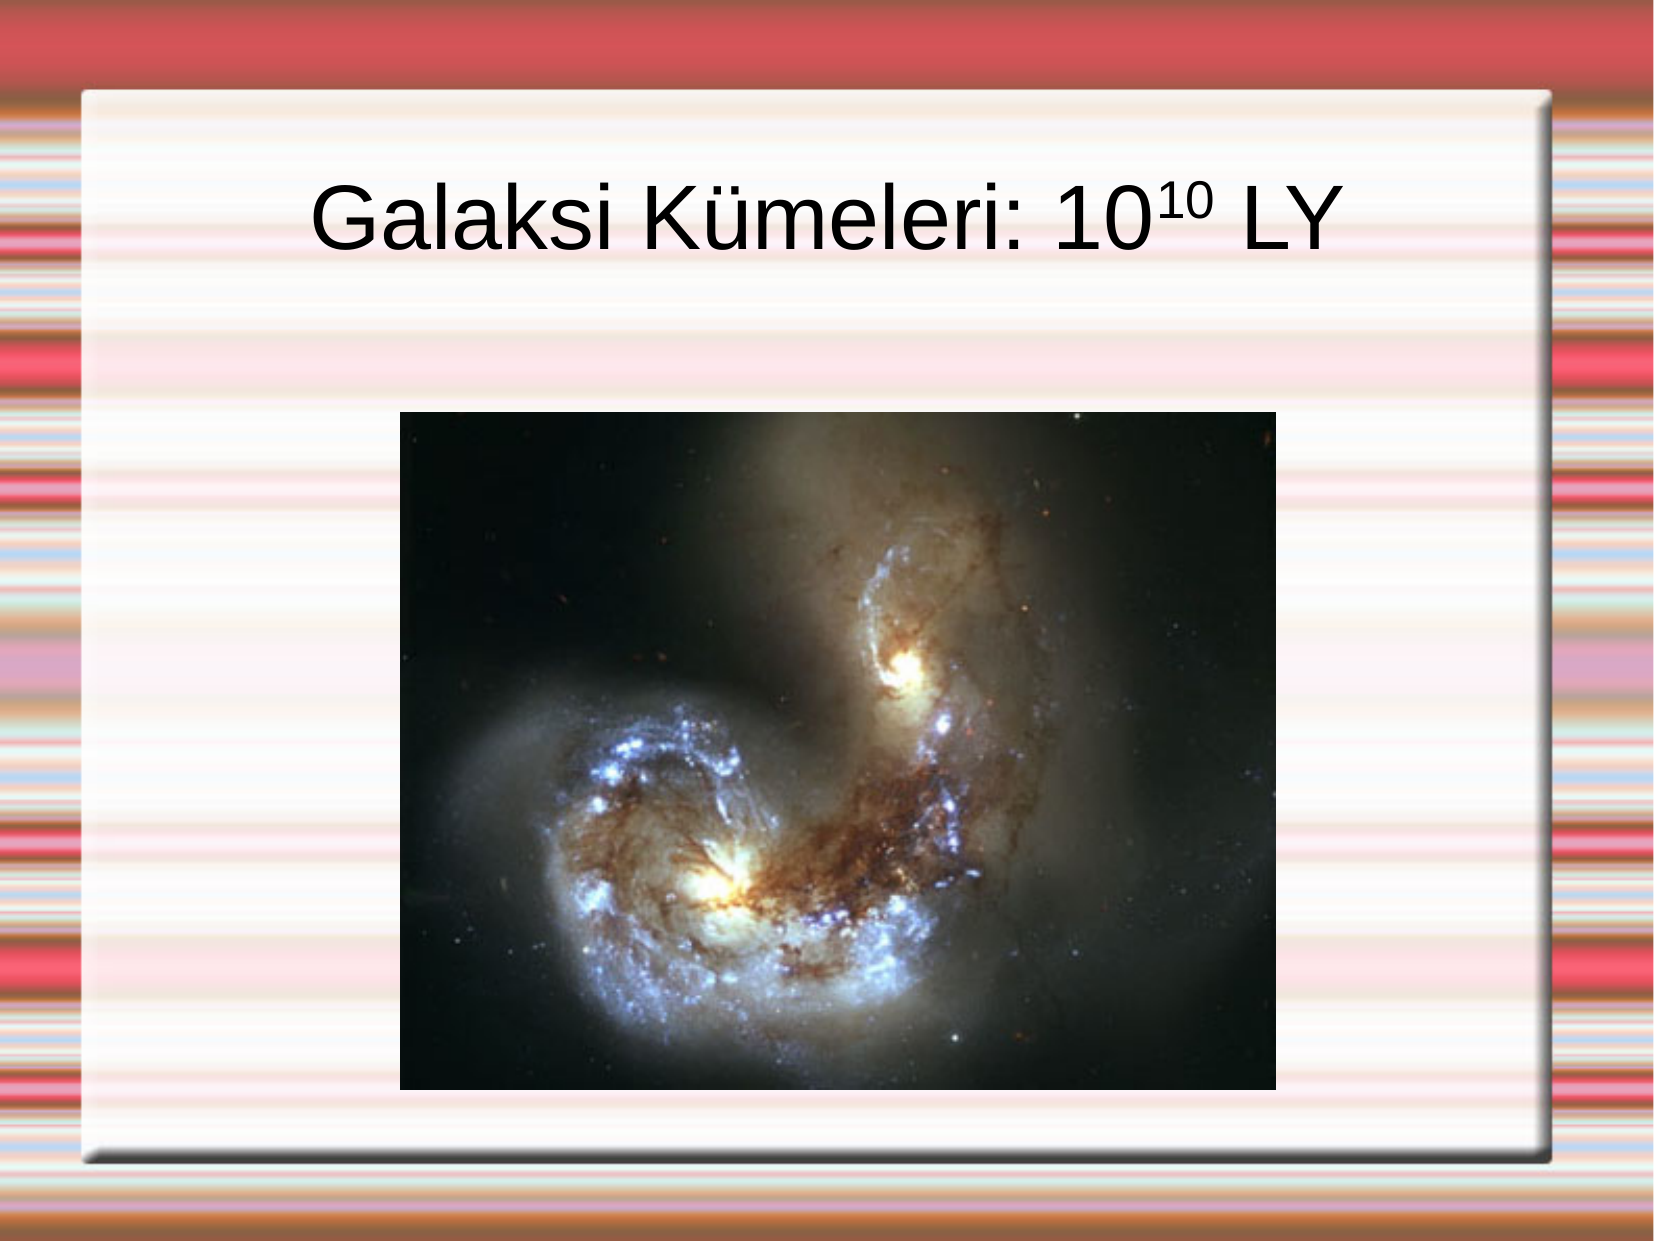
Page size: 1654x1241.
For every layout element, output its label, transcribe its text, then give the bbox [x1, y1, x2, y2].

picture [0, 0, 1654, 1241]
title Galaksi Kümeleri: 1010 LY [121, 114, 1534, 322]
